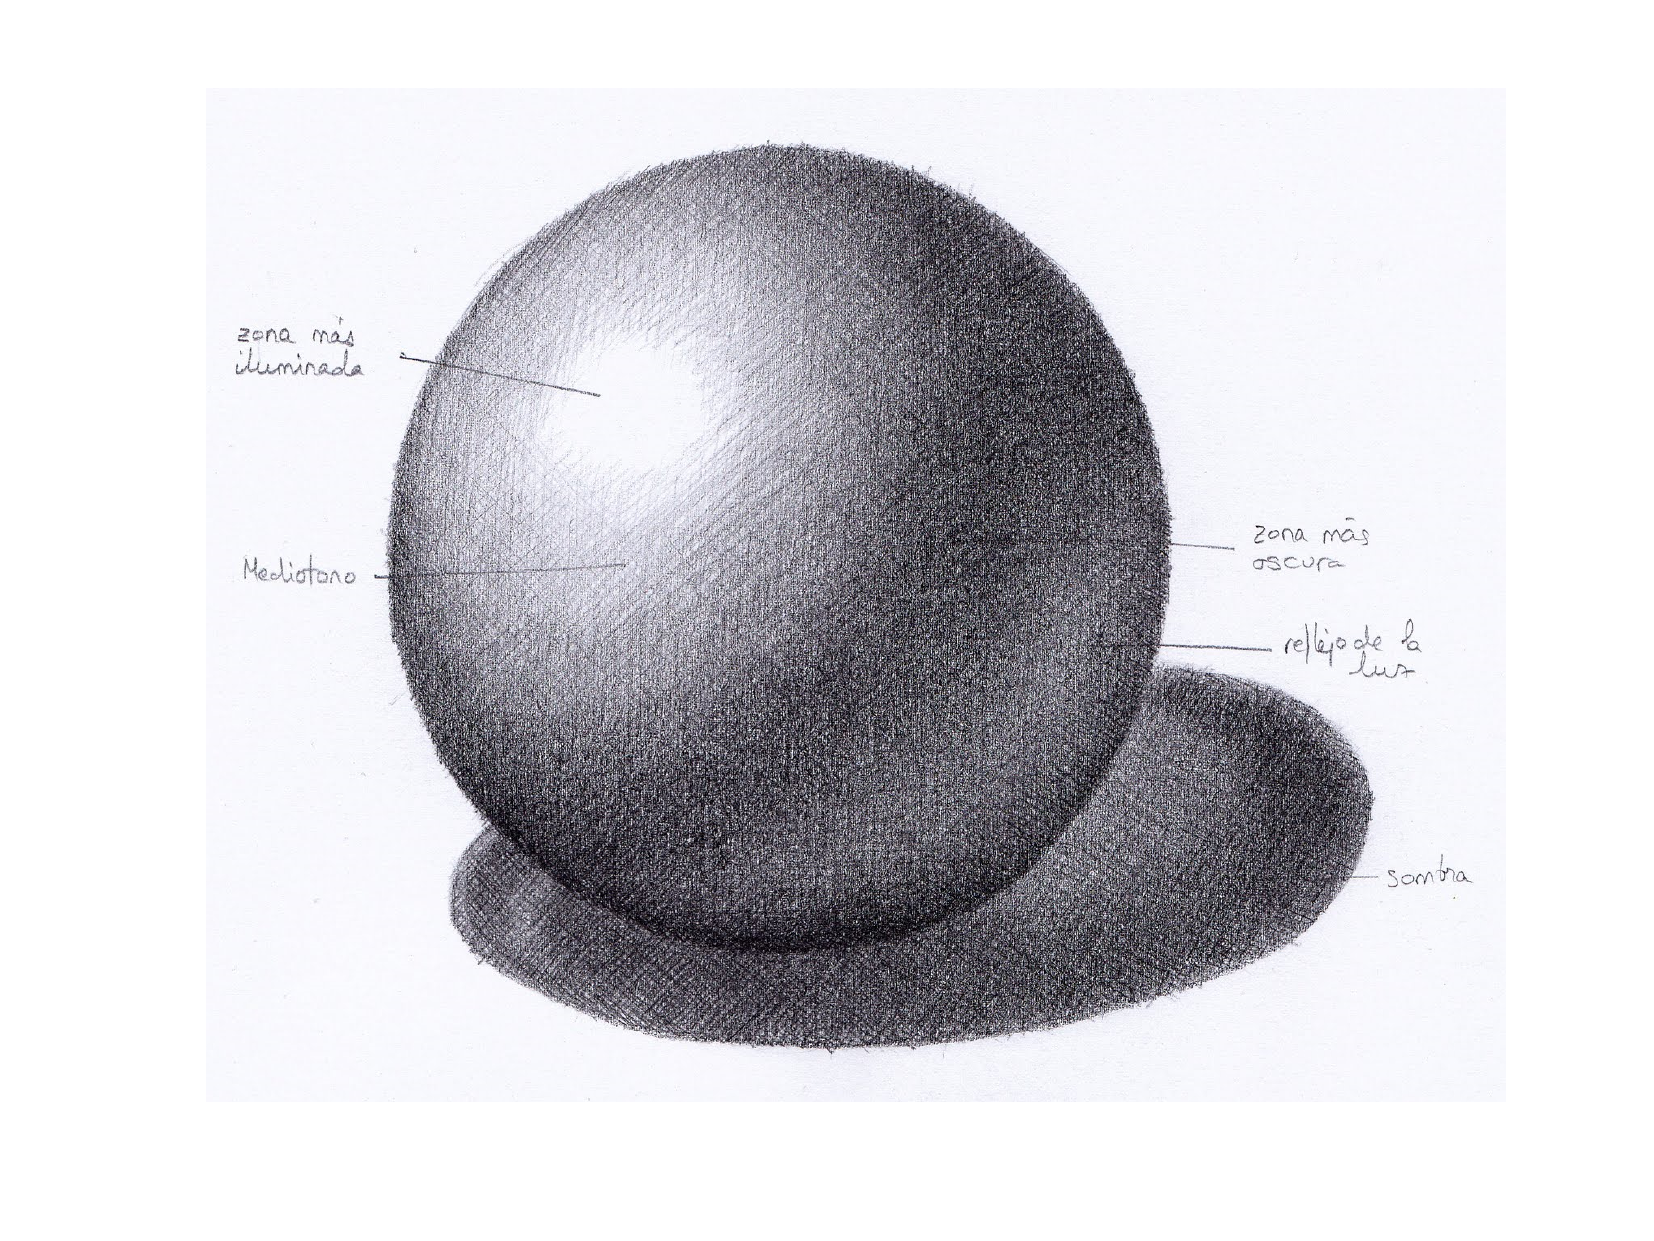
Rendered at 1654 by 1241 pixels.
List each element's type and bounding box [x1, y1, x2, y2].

picture [206, 88, 1506, 1102]
